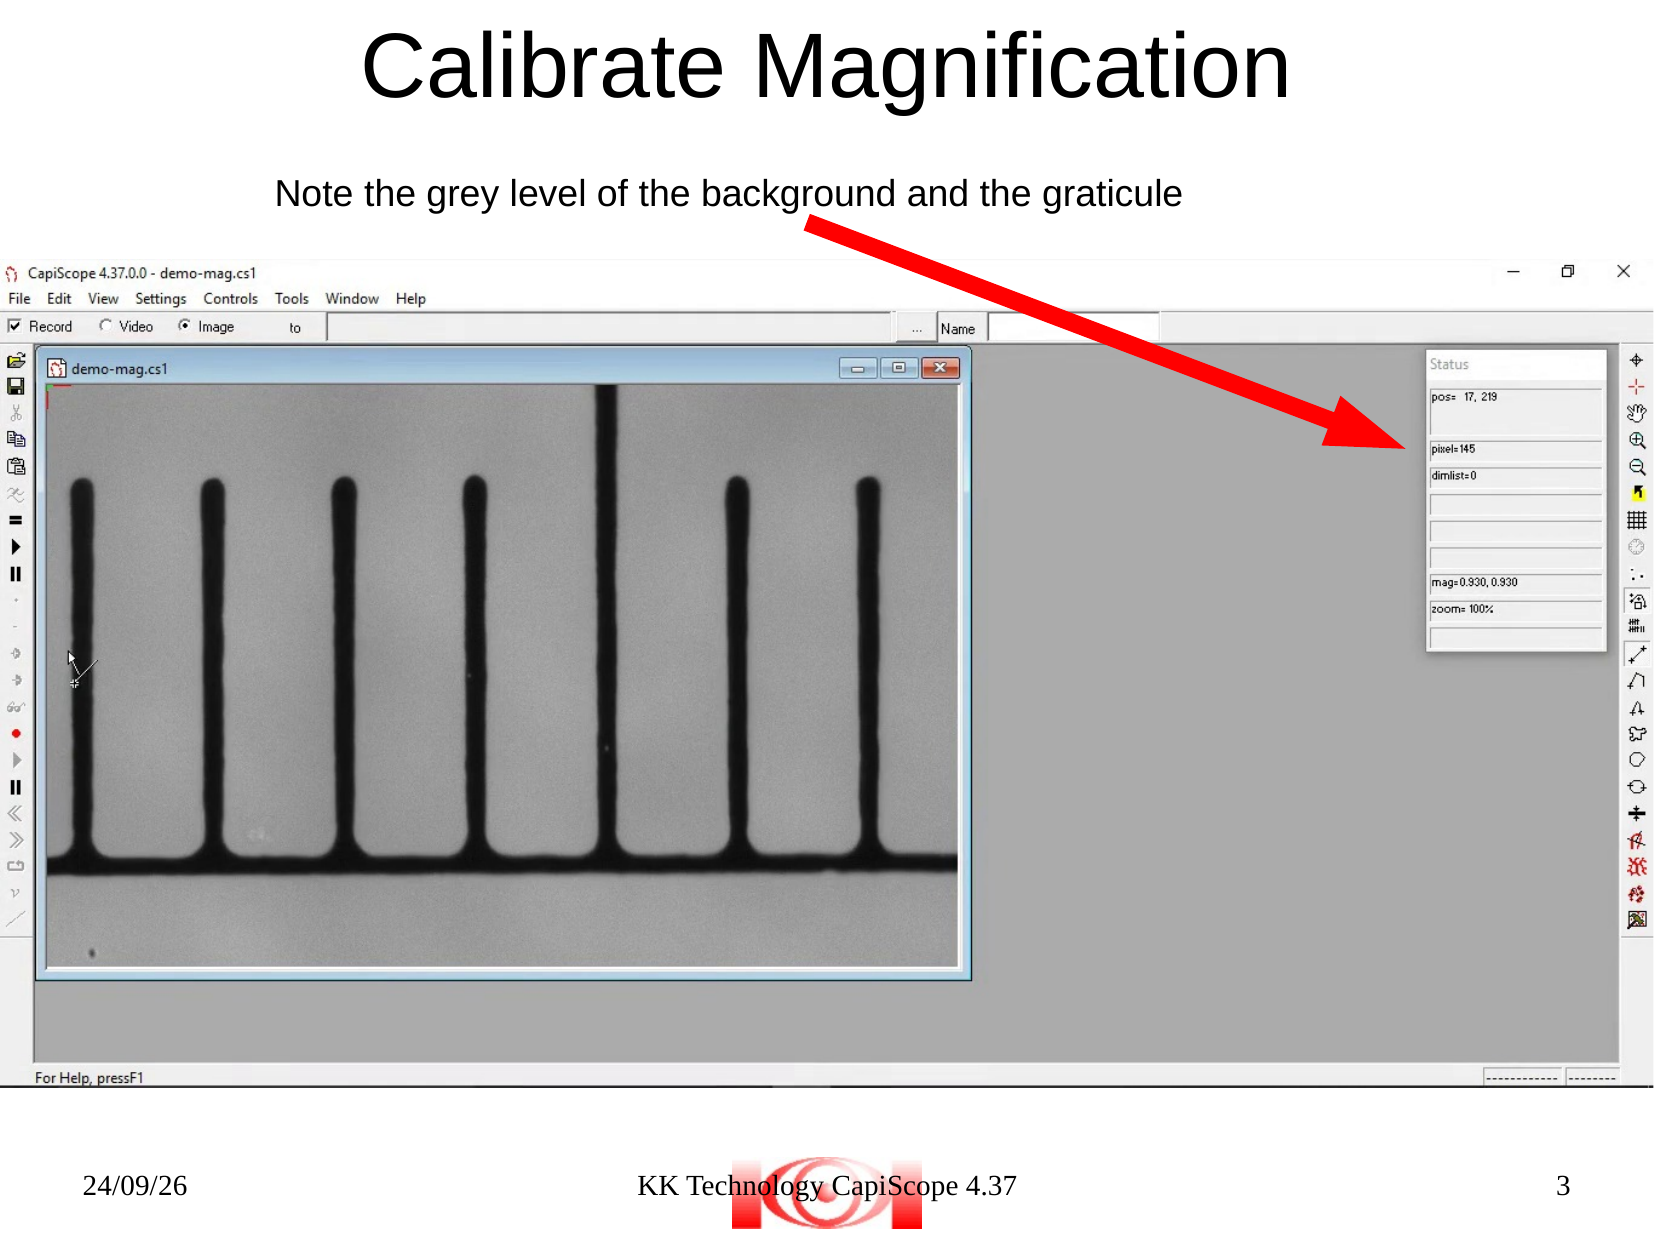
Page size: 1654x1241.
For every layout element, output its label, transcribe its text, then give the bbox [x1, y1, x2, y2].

text_box Note the grey level of the background and the graticule [259, 165, 1198, 223]
title Calibrate Magnification [82, 13, 1571, 119]
picture [732, 1157, 922, 1229]
picture [0, 259, 1654, 1088]
